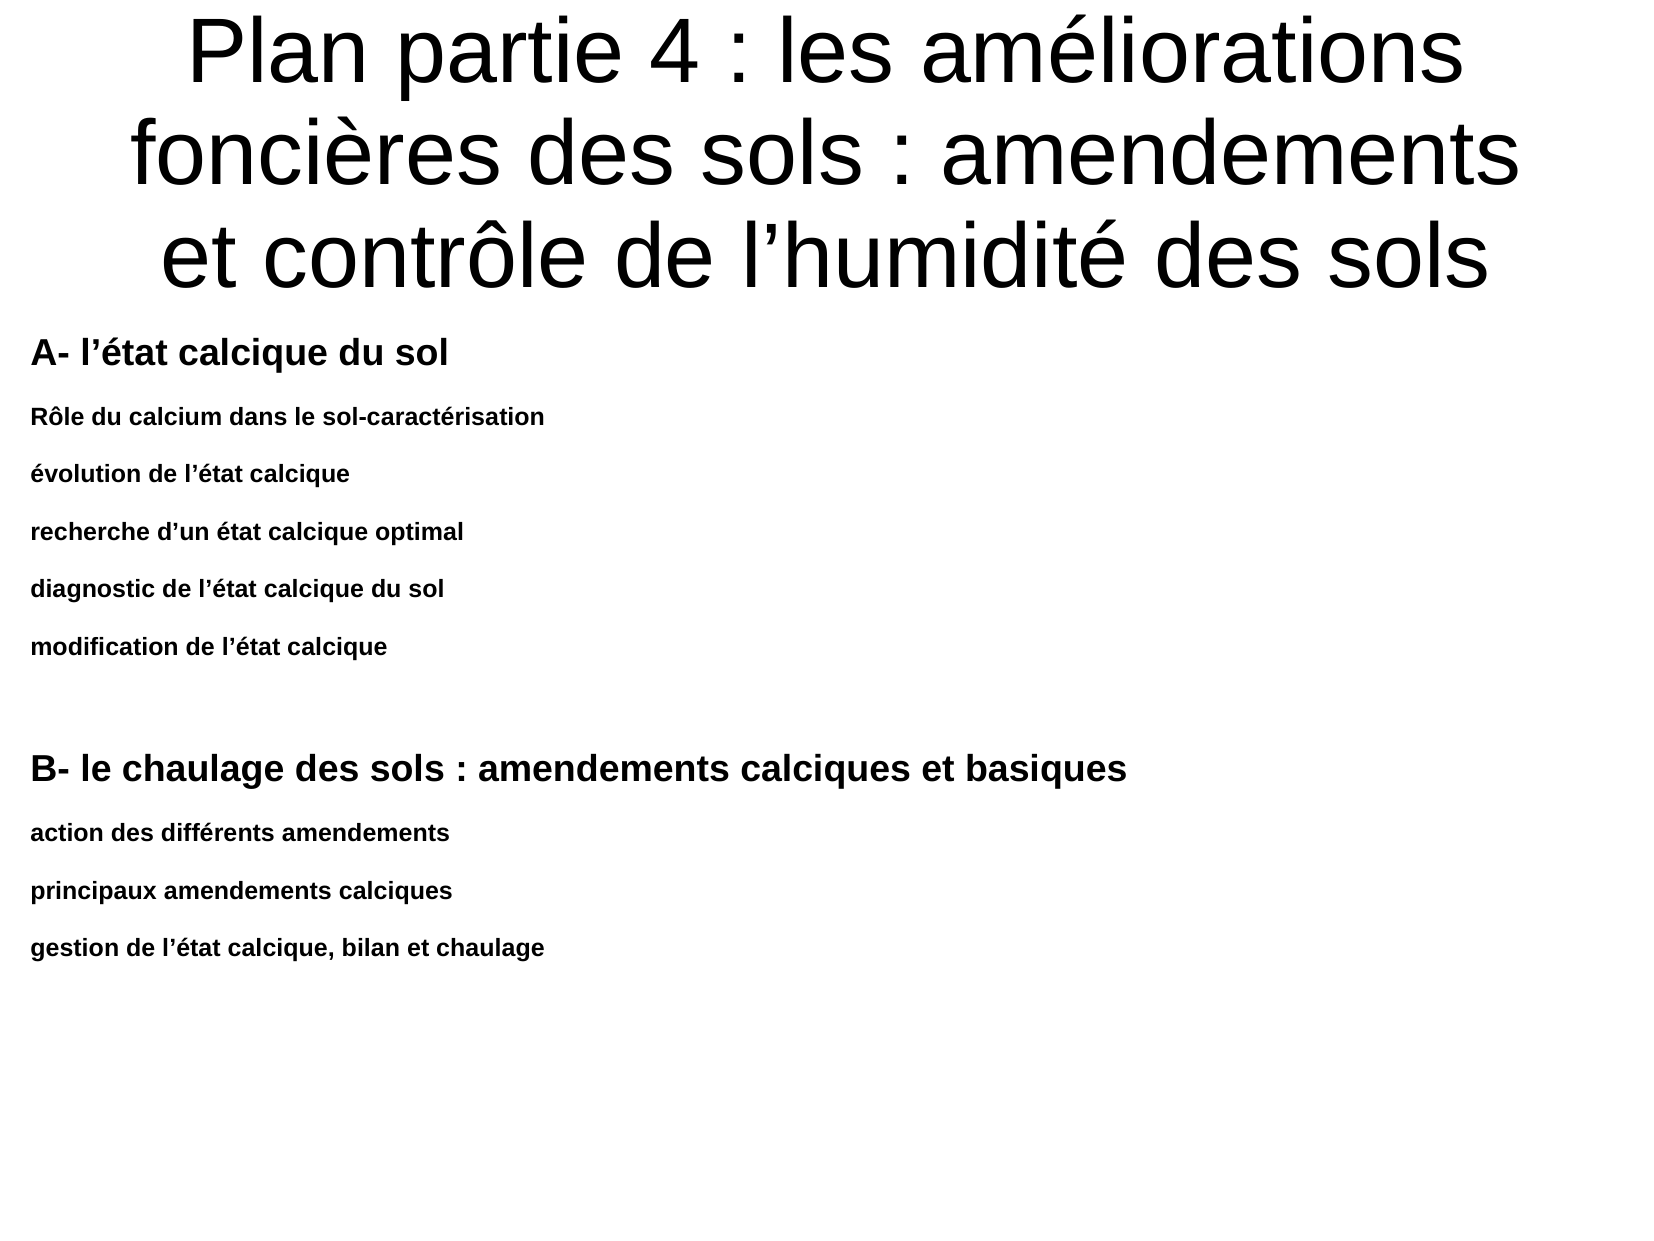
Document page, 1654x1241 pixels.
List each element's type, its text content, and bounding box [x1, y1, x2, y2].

title Plan partie 4 : les améliorations foncières des sols : amendements et contrôle de l’humidité des sols [82, 0, 1571, 307]
list A- l’état calcique du sol Rôle du calcium dans le sol-caractérisation évolution de l’état calcique recherche d’un état calcique optimal diagnostic de l’état calcique du sol modification de l’état calcique B- le chaulage des sols : amendements calciques et basiques action des différents amendements principaux amendements calciques gestion de l’état calcique, bilan et chaulage [30, 330, 1524, 1175]
